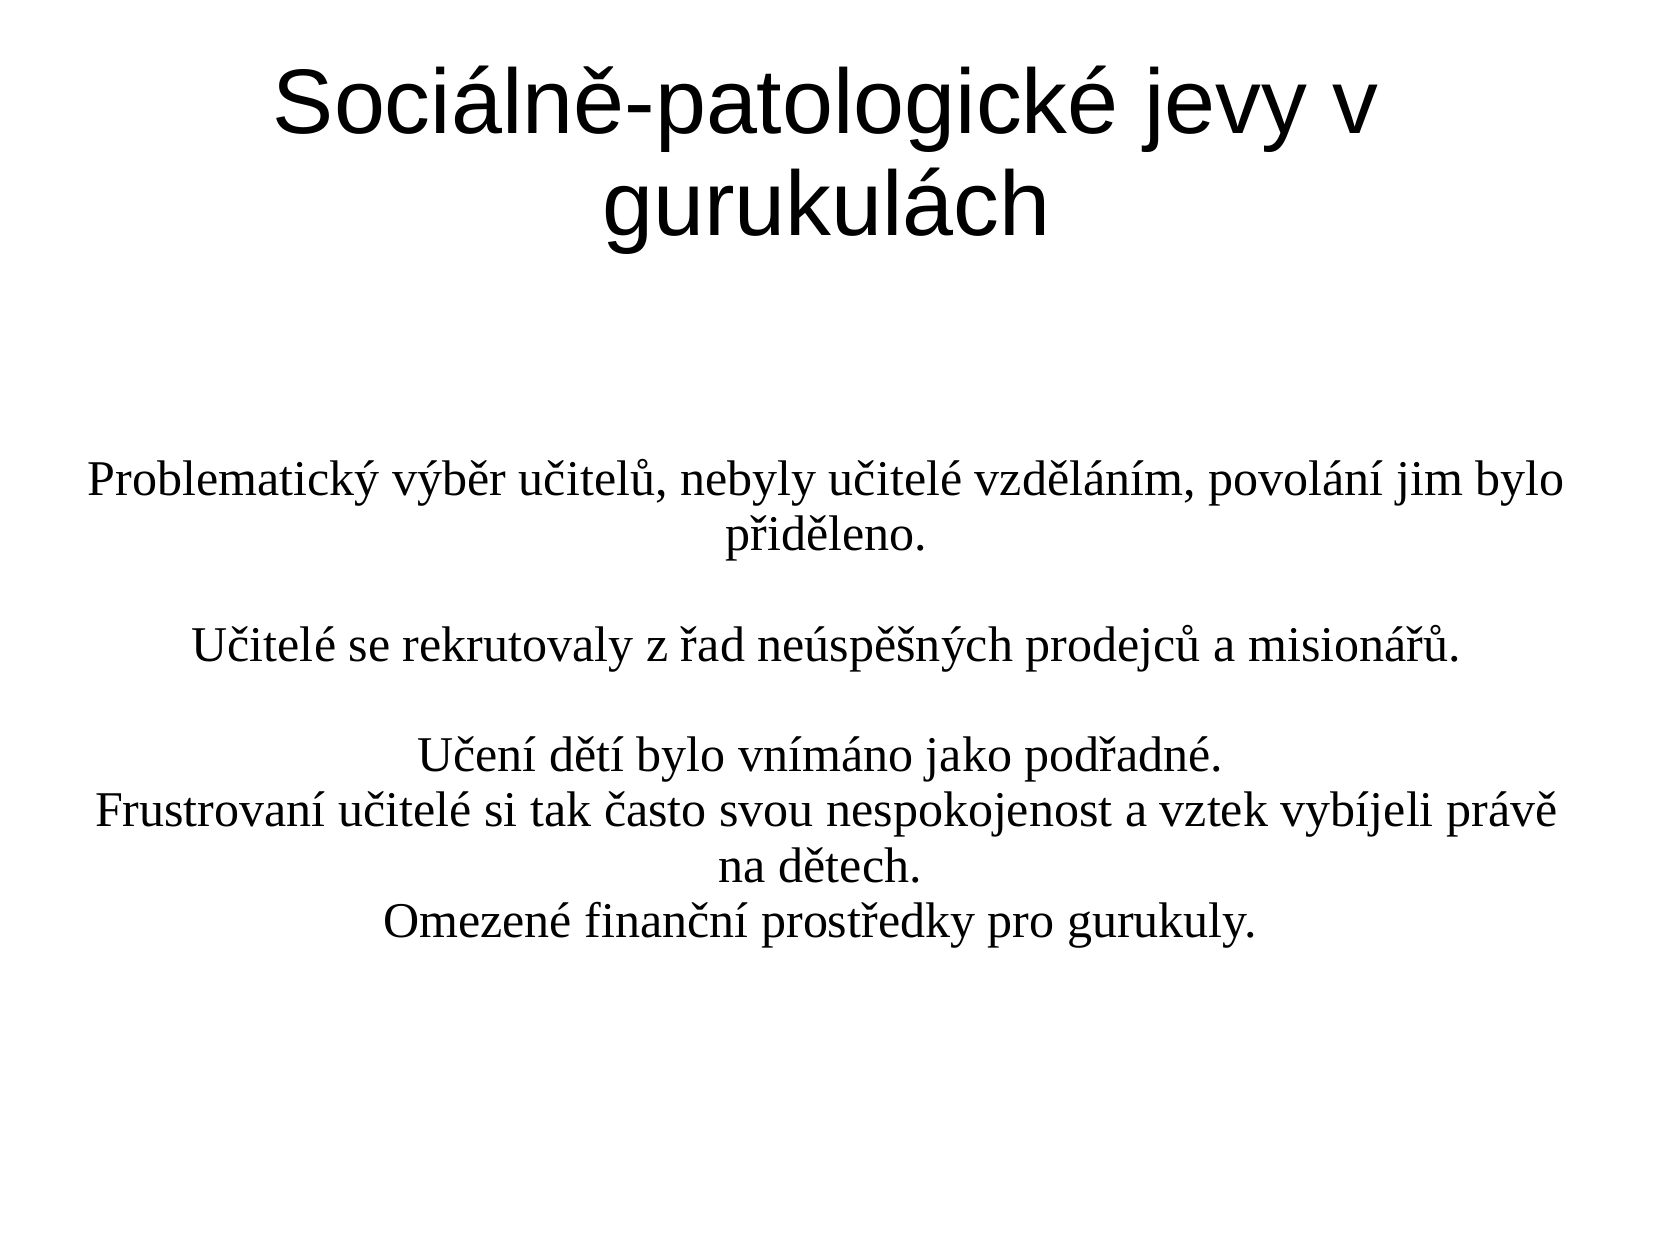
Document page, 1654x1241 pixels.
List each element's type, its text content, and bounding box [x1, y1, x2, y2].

title Sociálně-patologické jevy v gurukulách [82, 49, 1571, 257]
subtitle Problematický výběr učitelů, nebyly učitelé vzděláním, povolání jim bylo přiděleno. Učitelé se rekrutovaly z řad neúspěšných prodejců a misionářů. Učení dětí bylo vnímáno jako podřadné. Frustrovaní učitelé si tak často svou nespokojenost a vztek vybíjeli právě na dětech. Omezené finanční prostředky pro gurukuly. [82, 290, 1571, 1109]
